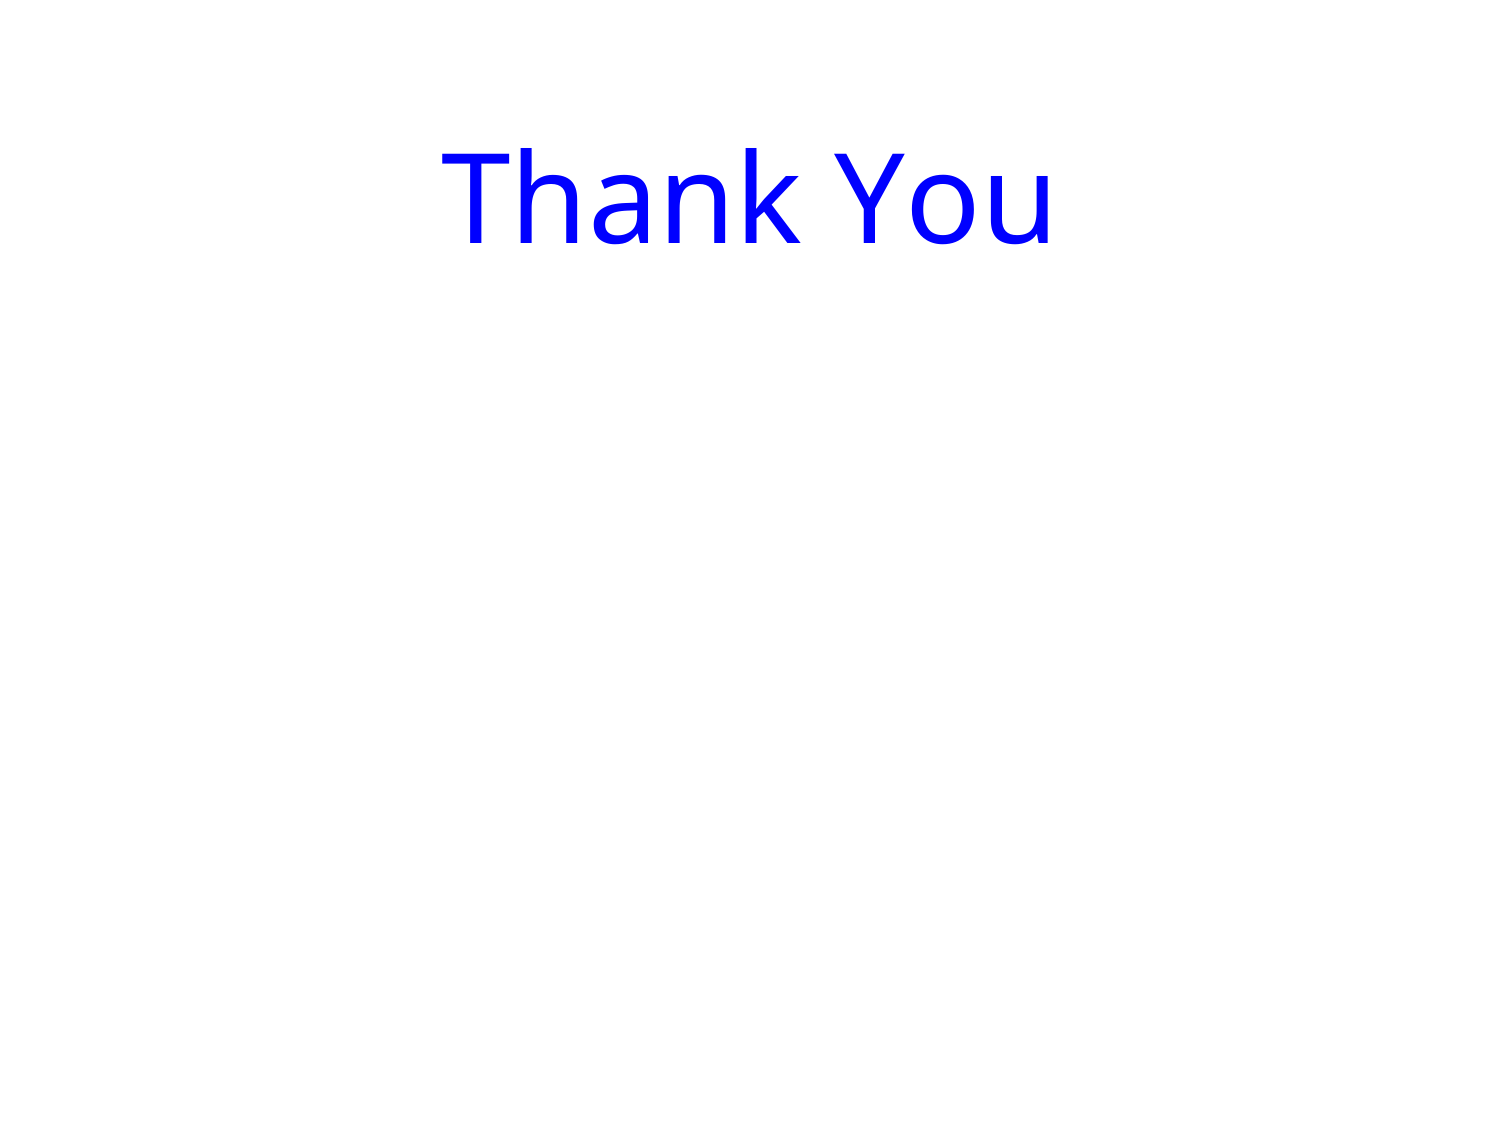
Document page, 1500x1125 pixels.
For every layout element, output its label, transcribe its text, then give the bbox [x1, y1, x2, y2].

title Thank You [112, 99, 1388, 288]
